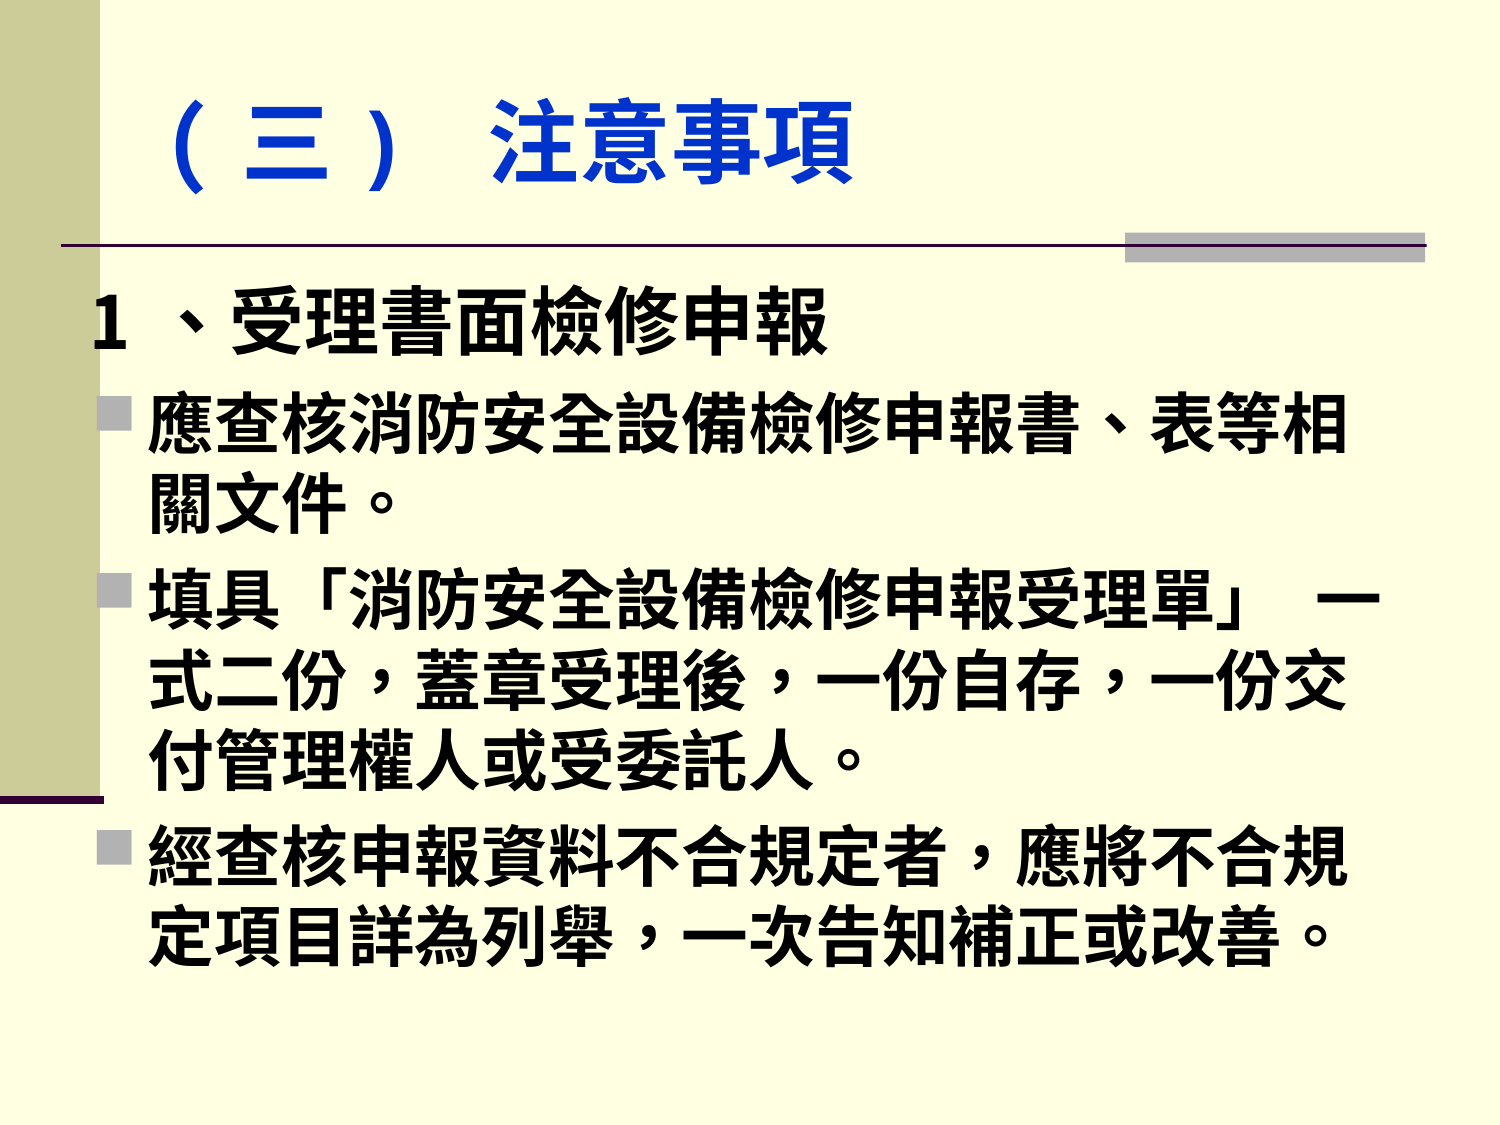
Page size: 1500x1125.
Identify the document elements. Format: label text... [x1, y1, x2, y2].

list 1、受理書面檢修申報 應查核消防安全設備檢修申報書、表等相關文件。 填具「消防安全設備檢修申報受理單」 一式二份，蓋章受理後，一份自存，一份交付管理權人或受委託人。 經查核申報資料不合規定者，應將不合規定項目詳為列舉，一次告知補正或改善。 [76, 267, 1424, 1087]
title (三) 注意事項 [150, 45, 1426, 234]
